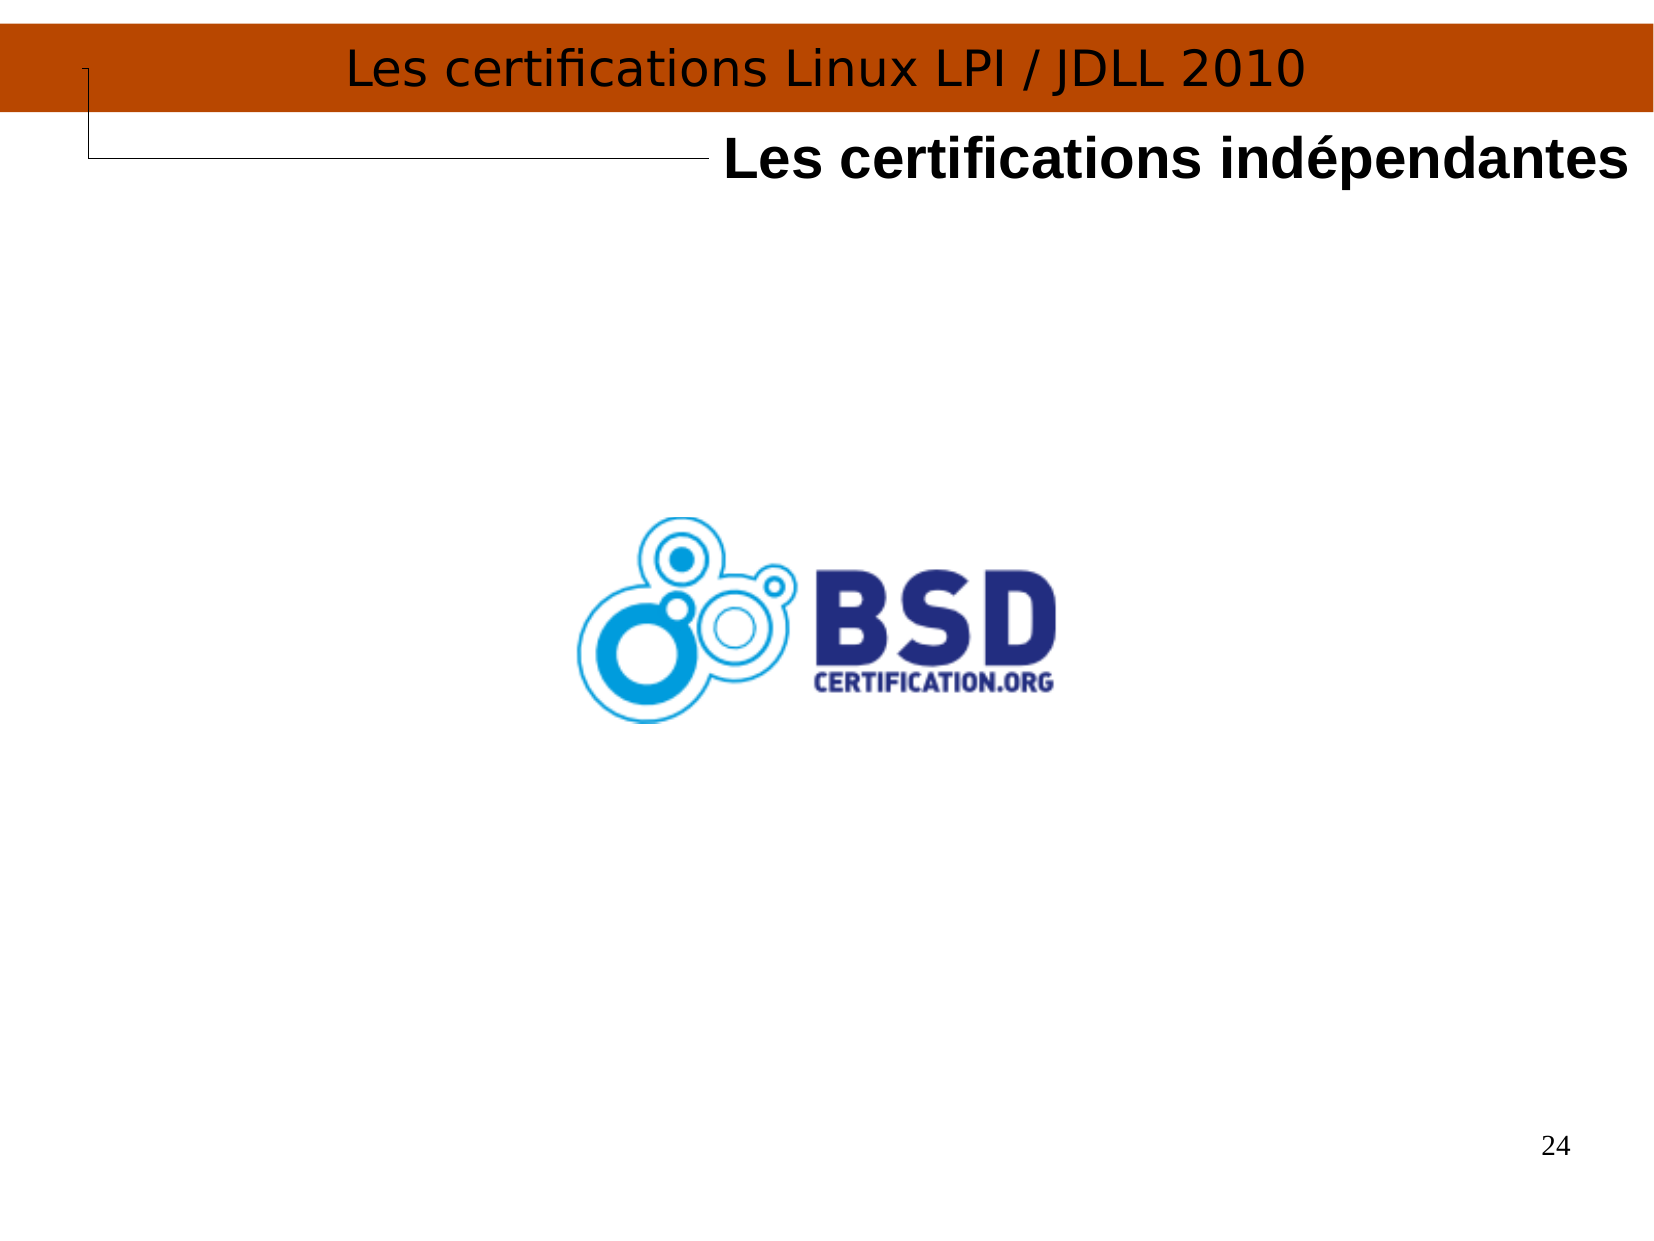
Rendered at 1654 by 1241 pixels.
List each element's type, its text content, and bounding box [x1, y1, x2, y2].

text_box Les certifications indépendantes [708, 118, 1654, 198]
text_box [0, 23, 1654, 113]
title Les certifications Linux LPI / JDLL 2010 [82, 39, 1571, 99]
picture [557, 517, 1097, 724]
